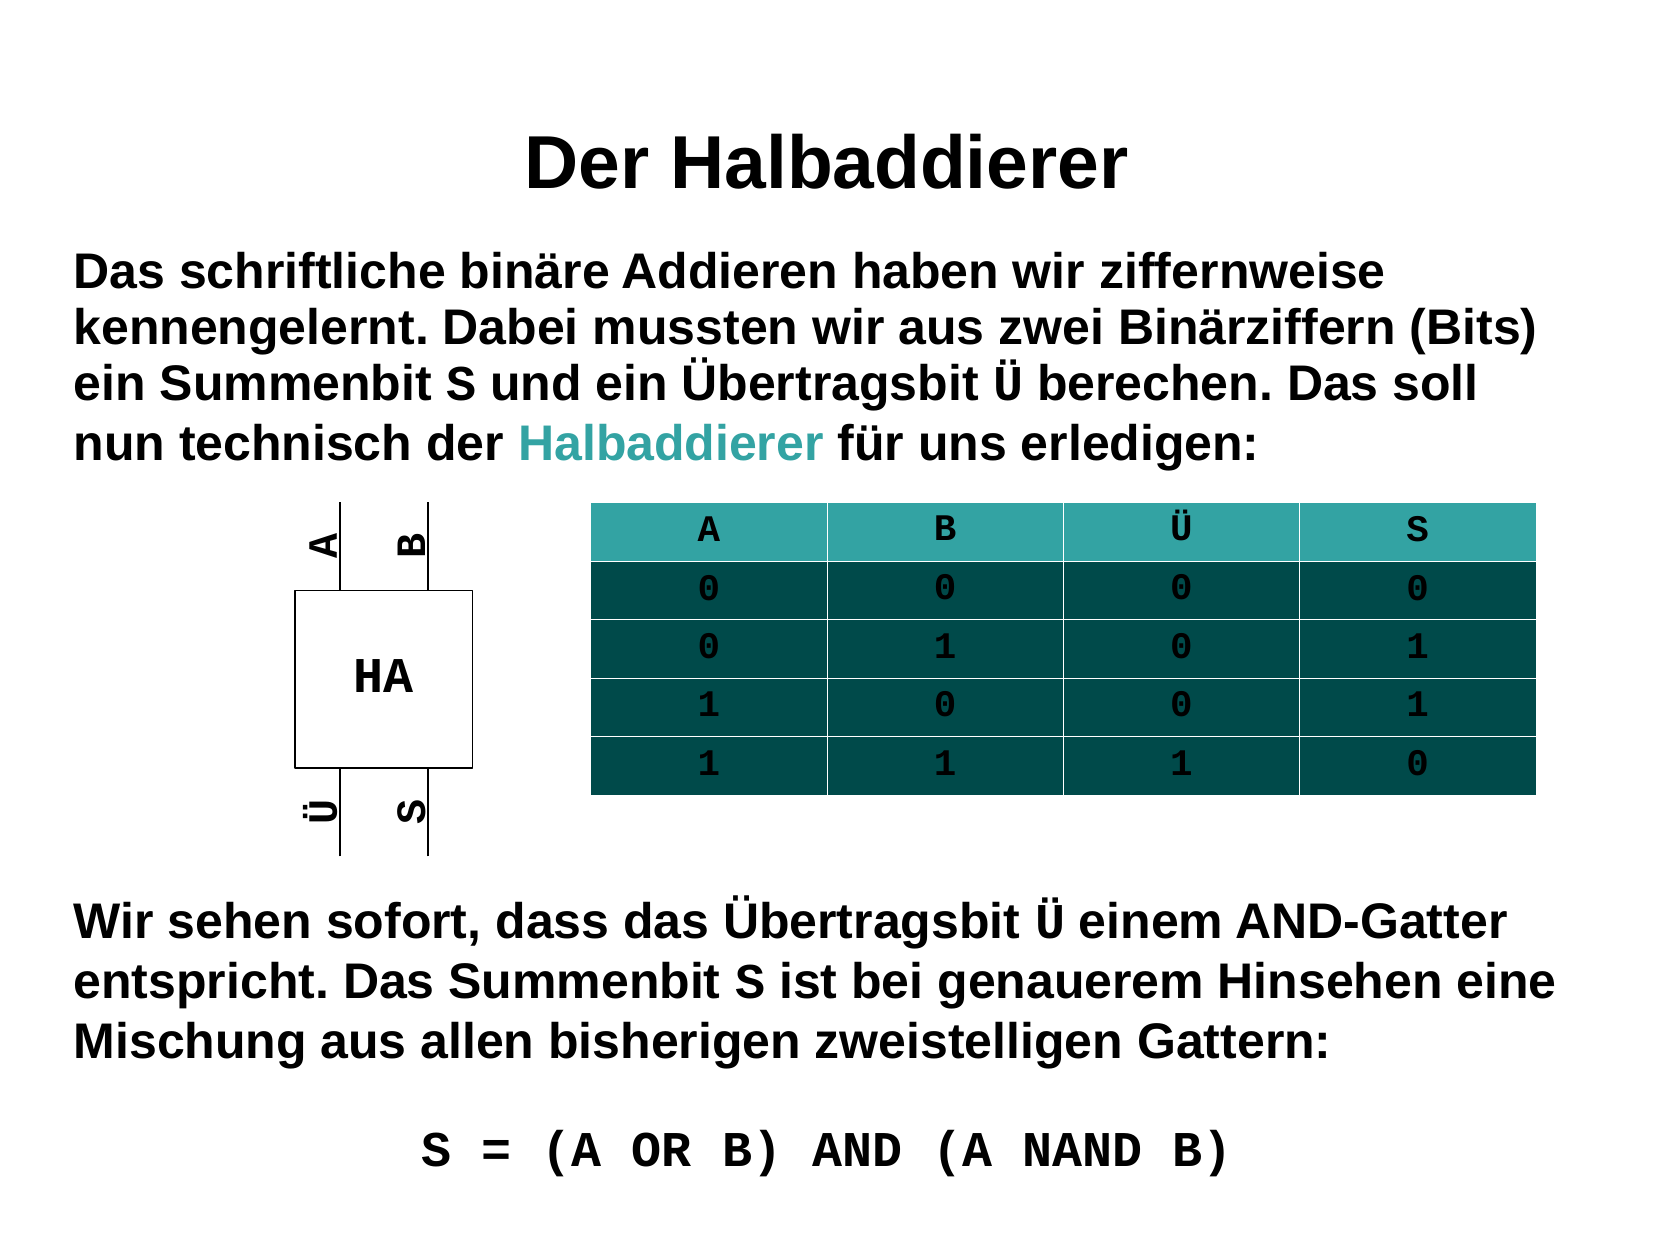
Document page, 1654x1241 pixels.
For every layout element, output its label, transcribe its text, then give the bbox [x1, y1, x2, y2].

table_cell 0 [828, 679, 1063, 736]
table_cell 0 [591, 620, 827, 678]
table_header A [591, 503, 827, 561]
text_box Das schriftliche binäre Addieren haben wir ziffernweise kennengelernt. Dabei mussten wir aus zwei Binärziffern (Bits) ein Summenbit S und ein Übertragsbit Ü berechen. Das soll nun technisch der Halbaddierer für uns erledigen: [59, 236, 1595, 484]
table_cell 1 [1300, 679, 1536, 736]
text_box Wir sehen sofort, dass das Übertragsbit Ü einem AND-Gatter entspricht. Das Summenbit S ist bei genauerem Hinsehen eine Mischung aus allen bisherigen zweistelligen Gattern: S = (A OR B) AND (A NAND B) [59, 885, 1595, 1194]
table_header Ü [1064, 503, 1299, 561]
table_cell 1 [828, 620, 1063, 678]
table_cell 0 [1064, 679, 1299, 736]
table_header B [828, 503, 1063, 561]
table_cell 1 [591, 679, 827, 736]
text_box HA [295, 590, 473, 768]
table_cell 0 [1064, 562, 1299, 619]
table_cell 1 [1300, 620, 1536, 678]
table_cell 0 [1300, 737, 1536, 795]
table_cell 0 [1064, 620, 1299, 678]
table_cell 0 [828, 562, 1063, 619]
table_cell 1 [828, 737, 1063, 795]
table_cell 0 [1300, 562, 1536, 619]
table_header S [1300, 503, 1536, 561]
table_cell 1 [591, 737, 827, 795]
title Der Halbaddierer [88, 78, 1565, 236]
table_cell 1 [1064, 737, 1299, 795]
table_cell 0 [591, 562, 827, 619]
